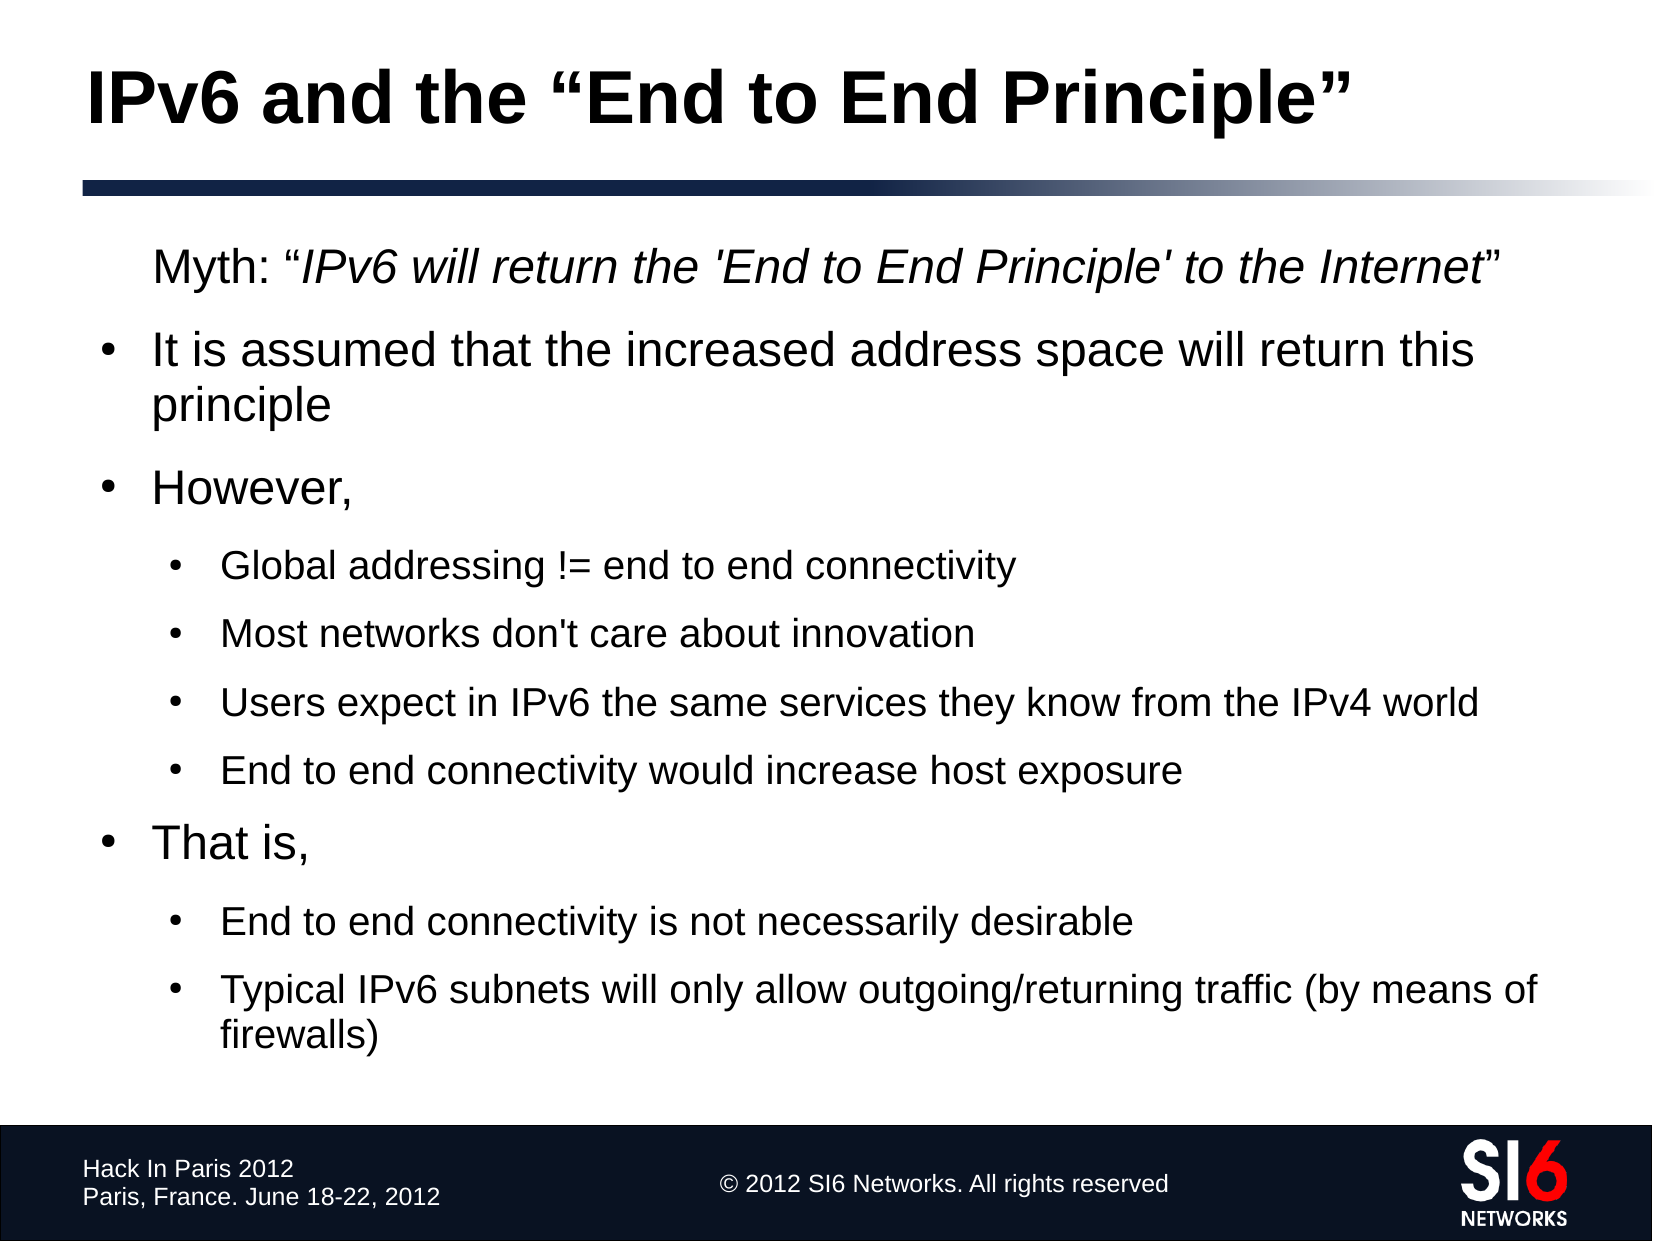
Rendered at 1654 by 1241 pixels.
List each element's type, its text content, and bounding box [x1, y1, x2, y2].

list Myth: “IPv6 will return the 'End to End Principle' to the Internet” It is assumed that the increased address space will return this principle However, Global addressing != end to end connectivity Most networks don't care about innovation Users expect in IPv6 the same services they know from the IPv4 world End to end connectivity would increase host exposure That is, End to end connectivity is not necessarily desirable Typical IPv6 subnets will only allow outgoing/returning traffic (by means of firewalls) [82, 240, 1571, 1109]
picture [1461, 1139, 1567, 1226]
title IPv6 and the “End to End Principle” [86, 30, 1576, 166]
